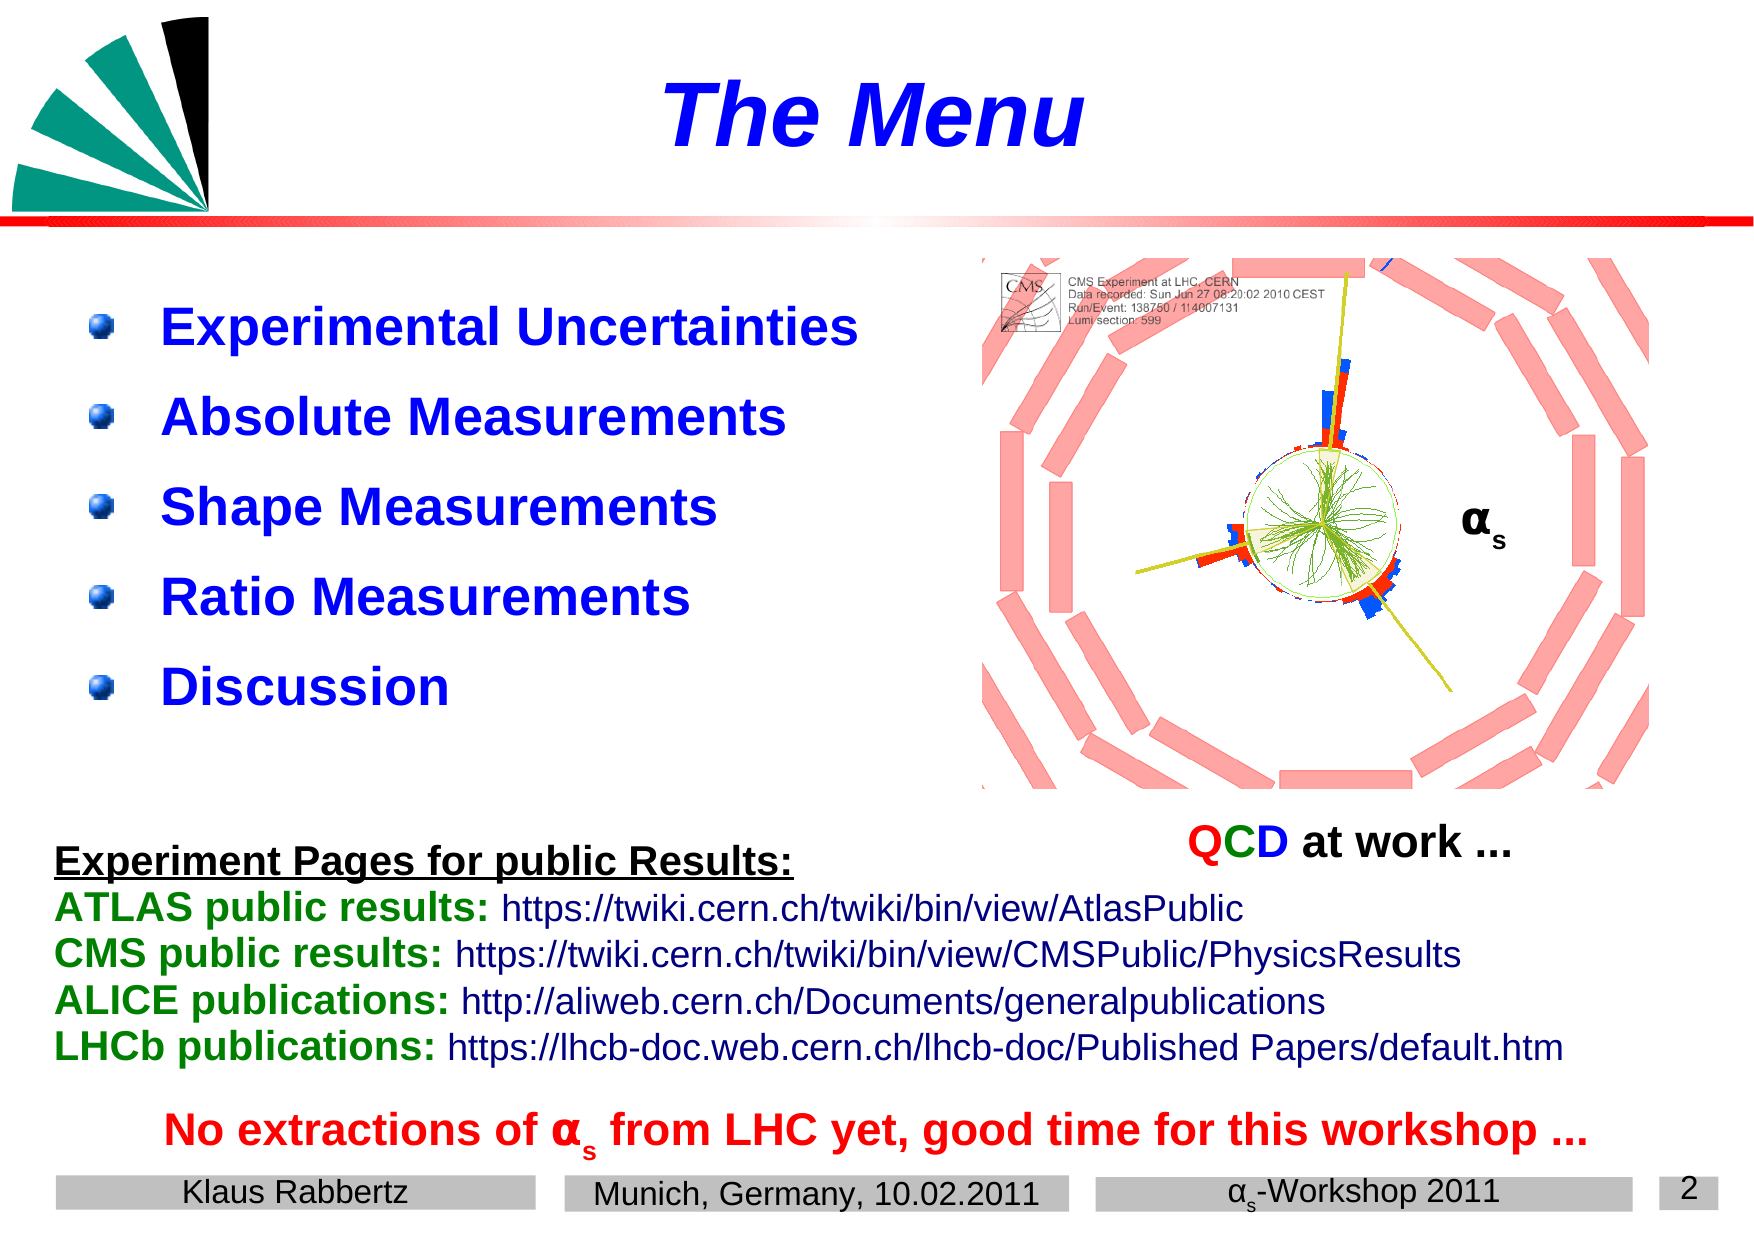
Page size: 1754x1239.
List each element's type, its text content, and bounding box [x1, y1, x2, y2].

text_box QCD at work ... [1175, 809, 1526, 874]
picture [12, 17, 209, 214]
text_box αs [1448, 486, 1519, 562]
picture [982, 258, 1649, 789]
text_box Experiment Pages for public Results: ATLAS public results: https://twiki.cern.ch/twiki/bin/view/AtlasPublic CMS public results: https://twiki.cern.ch/twiki/bin/view/CMSPublic/PhysicsResults ALICE publications: http://aliweb.cern.ch/Documents/generalpublications LHCb publications: https://lhcb-doc.web.cern.ch/lhcb-doc/Published Papers/default.htm [42, 831, 1712, 1076]
text_box No extractions of αs from LHC yet, good time for this workshop ... [151, 1096, 1602, 1172]
title The Menu [220, 16, 1525, 213]
list Experimental Uncertainties Absolute Measurements Shape Measurements Ratio Measurements Discussion [78, 296, 909, 756]
